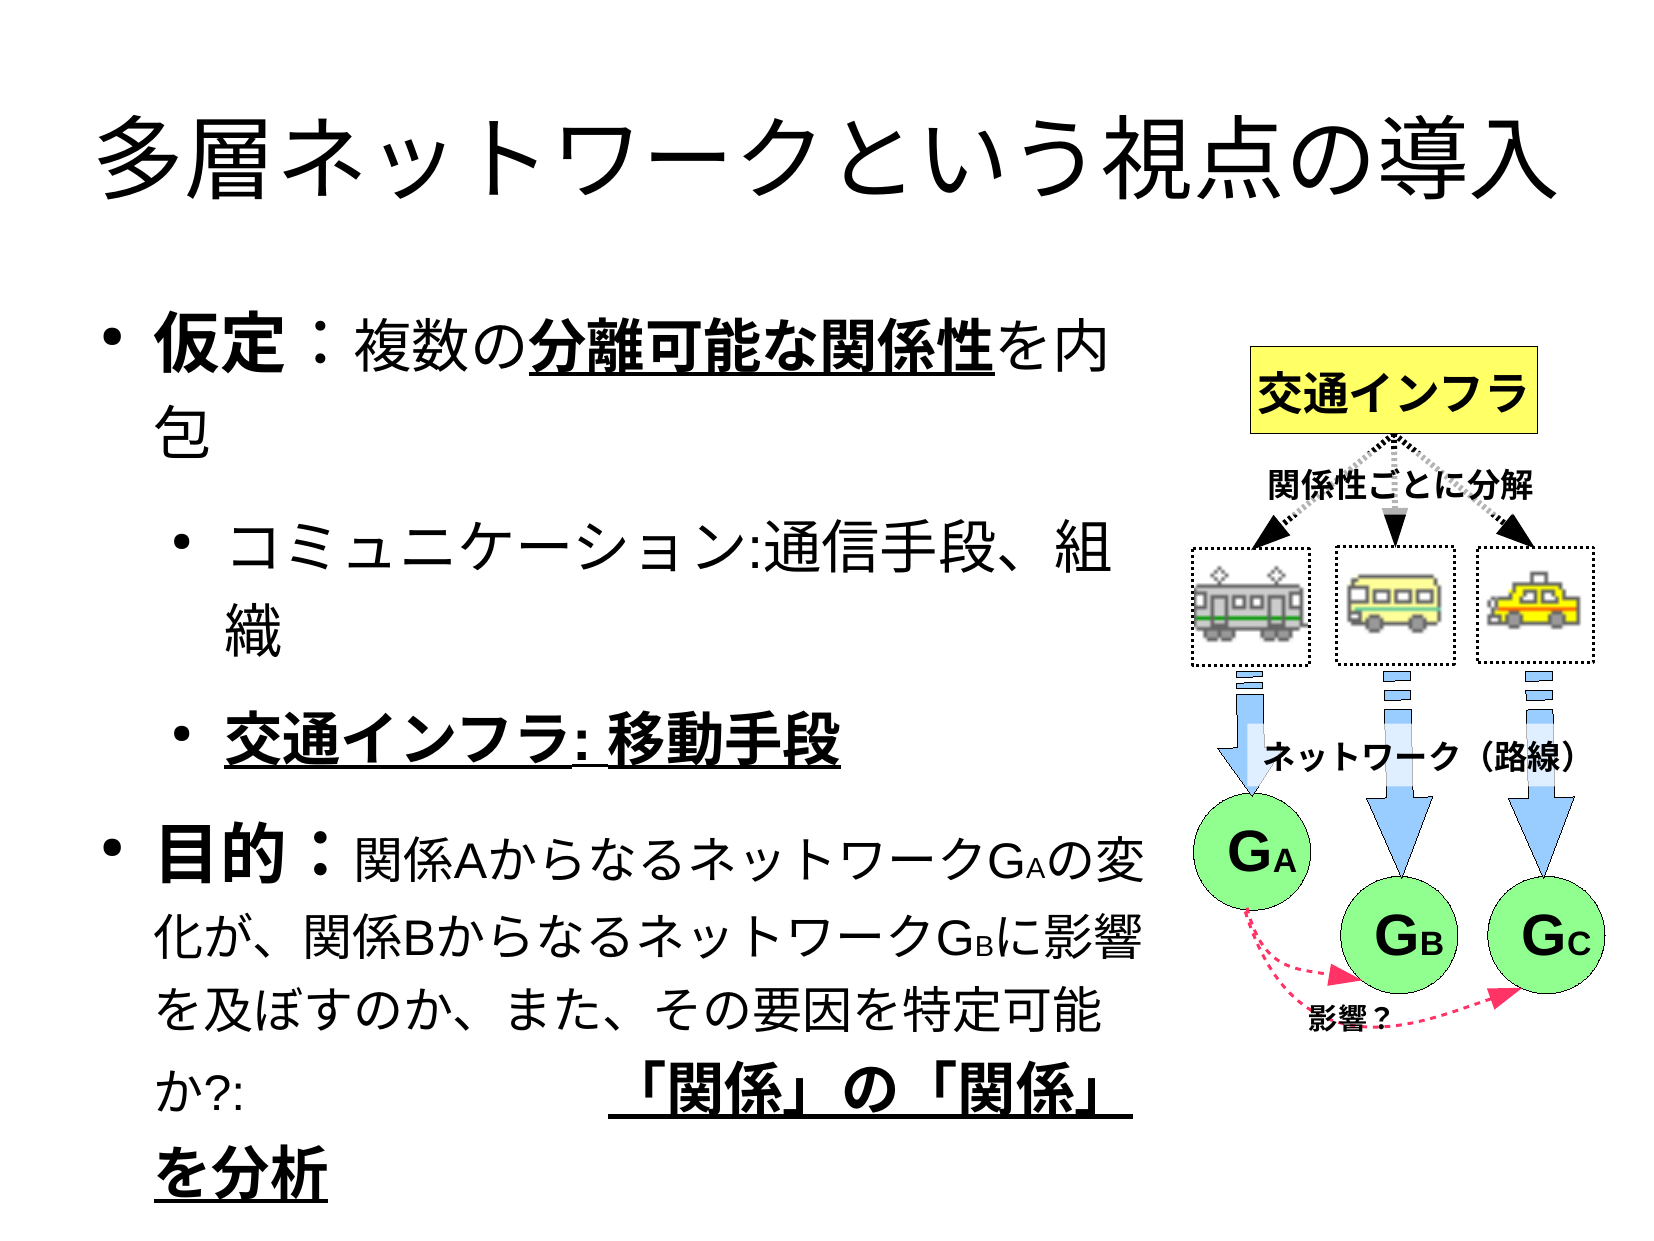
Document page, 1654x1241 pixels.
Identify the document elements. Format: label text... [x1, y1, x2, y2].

text_box ネットワーク（路線） [1247, 723, 1547, 772]
text_box [1525, 671, 1553, 682]
text_box GA [1193, 793, 1311, 911]
text_box [1384, 690, 1411, 701]
text_box GB [1340, 876, 1458, 993]
title 多層ネットワークという視点の導入 [82, 56, 1571, 250]
text_box 交通インフラ [1250, 346, 1538, 434]
text_box [1236, 682, 1263, 689]
text_box [1508, 787, 1575, 879]
picture [1194, 550, 1308, 664]
text_box [1384, 709, 1412, 723]
list 仮定：複数の分離可能な関係性を内包 コミュニケーション:通信手段、組織 交通インフラ: 移動手段 目的：関係AからなるネットワークGAの変化が、関係BからなるネットワークGBに影響を及ぼすのか、また、その要因を特定可能か?: 「関係」の「関係」を分析 例えば、 鉄道の伸長による、路線バスへの影響 twitterの利用者の伸びによるSNSの利用状況への影響 [82, 290, 1146, 1180]
text_box [1526, 709, 1554, 723]
text_box 関係性ごとに分解 [1253, 451, 1538, 500]
text_box [1383, 671, 1411, 682]
text_box 影響？ [1294, 988, 1413, 1033]
picture [1338, 547, 1453, 663]
text_box [1366, 787, 1433, 879]
text_box [1217, 694, 1264, 797]
text_box [1525, 690, 1553, 701]
picture [1478, 548, 1592, 662]
text_box [1236, 671, 1263, 678]
text_box GC [1487, 876, 1606, 994]
